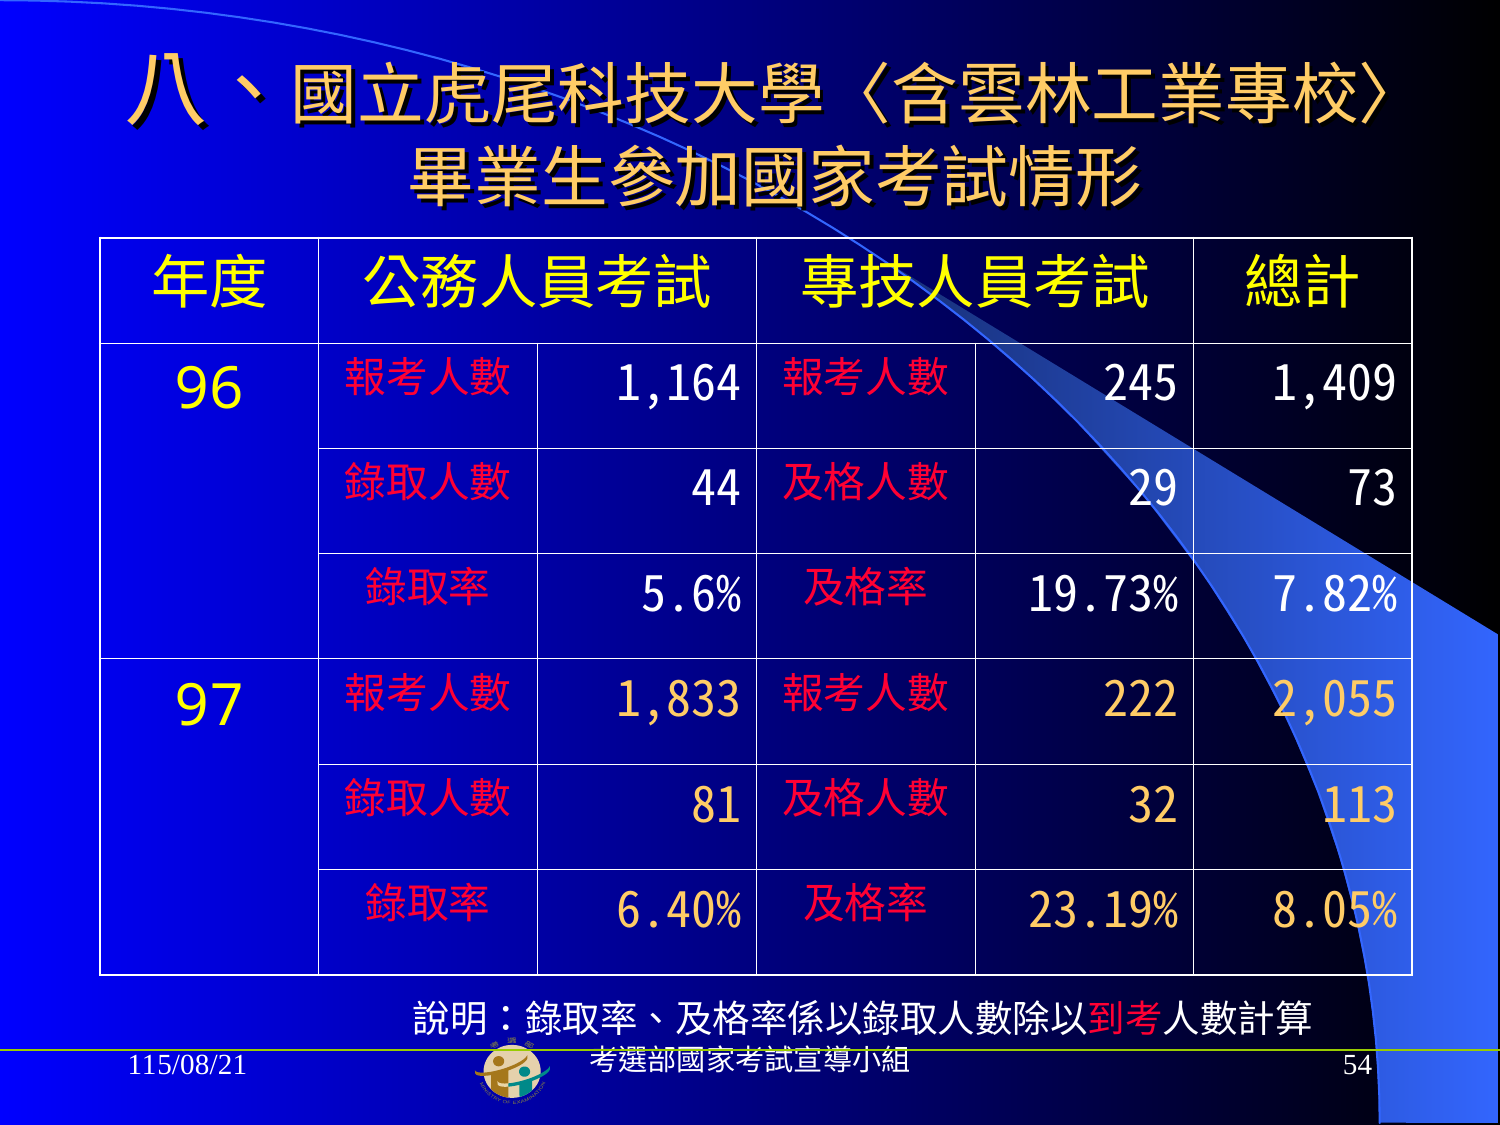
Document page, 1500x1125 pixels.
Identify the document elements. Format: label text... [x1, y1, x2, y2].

table_cell 23.19% [976, 870, 1193, 974]
table_cell 73 [1194, 449, 1411, 553]
table_cell 報考人數 [757, 344, 975, 448]
table_cell 錄取率 [319, 554, 537, 658]
text_box 說明：錄取率、及格率係以錄取人數除以到考人數計算 [387, 987, 1338, 1048]
table_cell 44 [538, 449, 756, 553]
table_header 專技人員考試 [757, 239, 1193, 343]
table_cell 及格率 [757, 554, 975, 658]
table_cell 32 [976, 765, 1193, 869]
table_cell 錄取人數 [319, 765, 537, 869]
table_cell 及格人數 [757, 449, 975, 553]
table_cell 8.05% [1194, 870, 1411, 974]
table_cell 2,055 [1194, 659, 1411, 764]
table_cell 及格人數 [757, 765, 975, 869]
table_cell 錄取人數 [319, 449, 537, 553]
table_header 總計 [1194, 239, 1411, 343]
table_cell 報考人數 [319, 659, 537, 764]
title 八、國立虎尾科技大學〈含雲林工業專校〉 畢業生參加國家考試情形 [87, 37, 1463, 213]
table_cell 81 [538, 765, 756, 869]
table_cell 7.82% [1194, 554, 1411, 658]
table_cell 錄取率 [319, 870, 537, 974]
table_cell 1,833 [538, 659, 756, 764]
table_cell 19.73% [976, 554, 1193, 658]
table_cell 96 [101, 344, 318, 658]
table_cell 1,164 [538, 344, 756, 448]
table_cell 及格率 [757, 870, 975, 974]
table_header 公務人員考試 [319, 239, 756, 343]
table_cell 113 [1194, 765, 1411, 869]
table_cell 97 [101, 659, 318, 974]
table_cell 29 [976, 449, 1193, 553]
table_cell 報考人數 [757, 659, 975, 764]
table_cell 報考人數 [319, 344, 537, 448]
table_cell 1,409 [1194, 344, 1411, 448]
table_cell 6.40% [538, 870, 756, 974]
table_header 年度 [101, 239, 318, 343]
table_cell 5.6% [538, 554, 756, 658]
table_cell 222 [976, 659, 1193, 764]
table_cell 245 [976, 344, 1193, 448]
